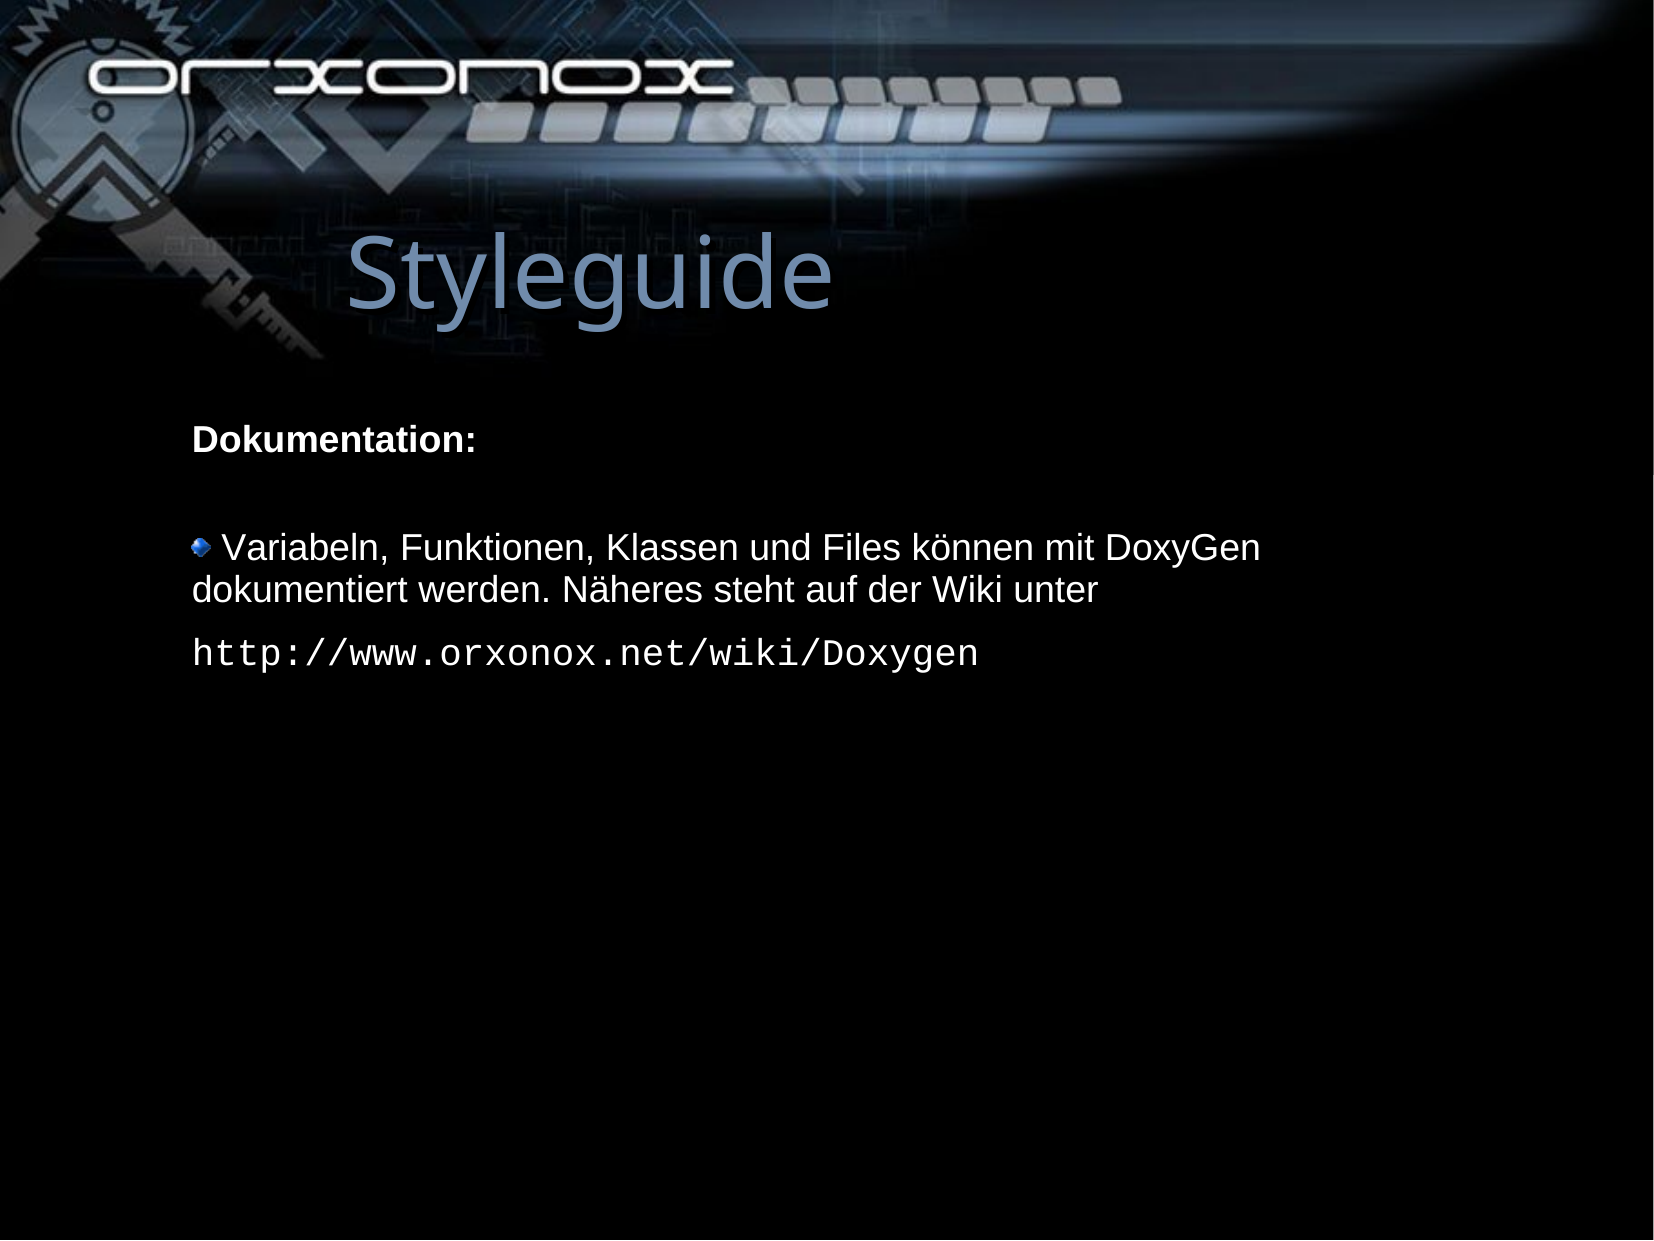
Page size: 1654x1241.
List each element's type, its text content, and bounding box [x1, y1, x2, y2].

text_box Dokumentation: Variabeln, Funktionen, Klassen und Files können mit DoxyGen dokumentiert werden. Näheres steht auf der Wiki unter http://www.orxonox.net/wiki/Doxygen [177, 411, 1329, 805]
picture [0, 0, 1654, 475]
text_box Styleguide [330, 194, 1306, 344]
